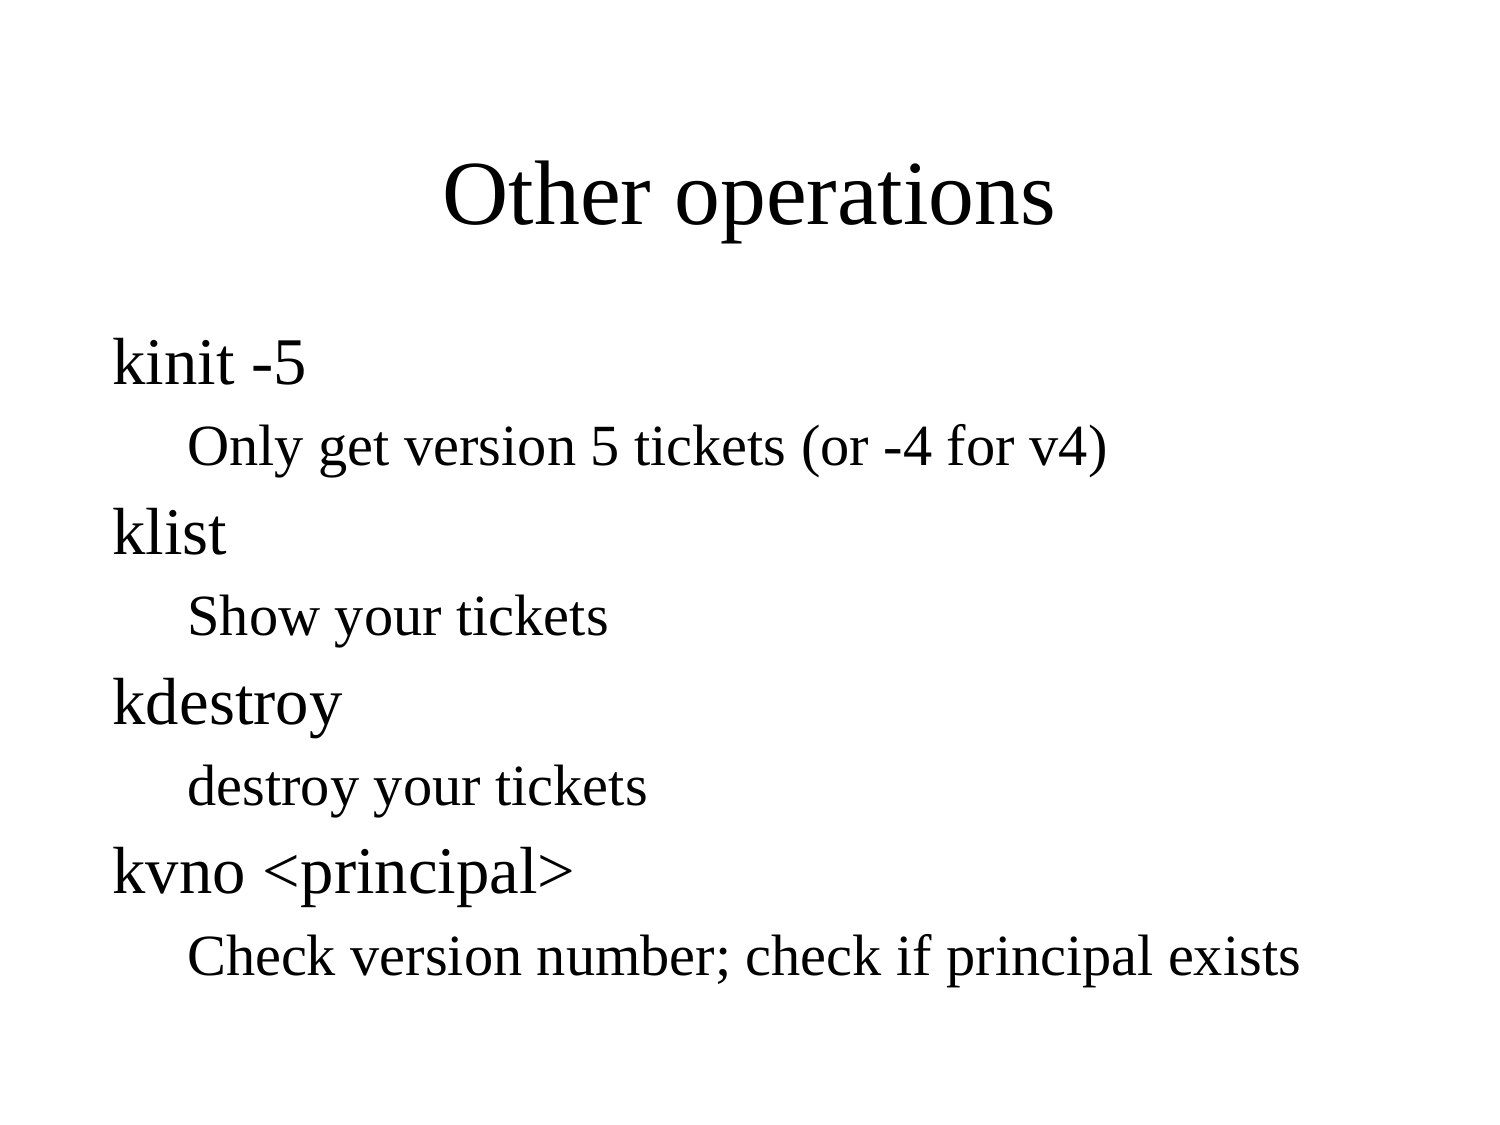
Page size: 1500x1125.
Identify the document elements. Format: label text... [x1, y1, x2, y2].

title Other operations [112, 99, 1388, 288]
list kinit -5 Only get version 5 tickets (or -4 for v4) klist Show your tickets kdestroy destroy your tickets kvno <principal> Check version number; check if principal exists [112, 324, 1388, 1001]
